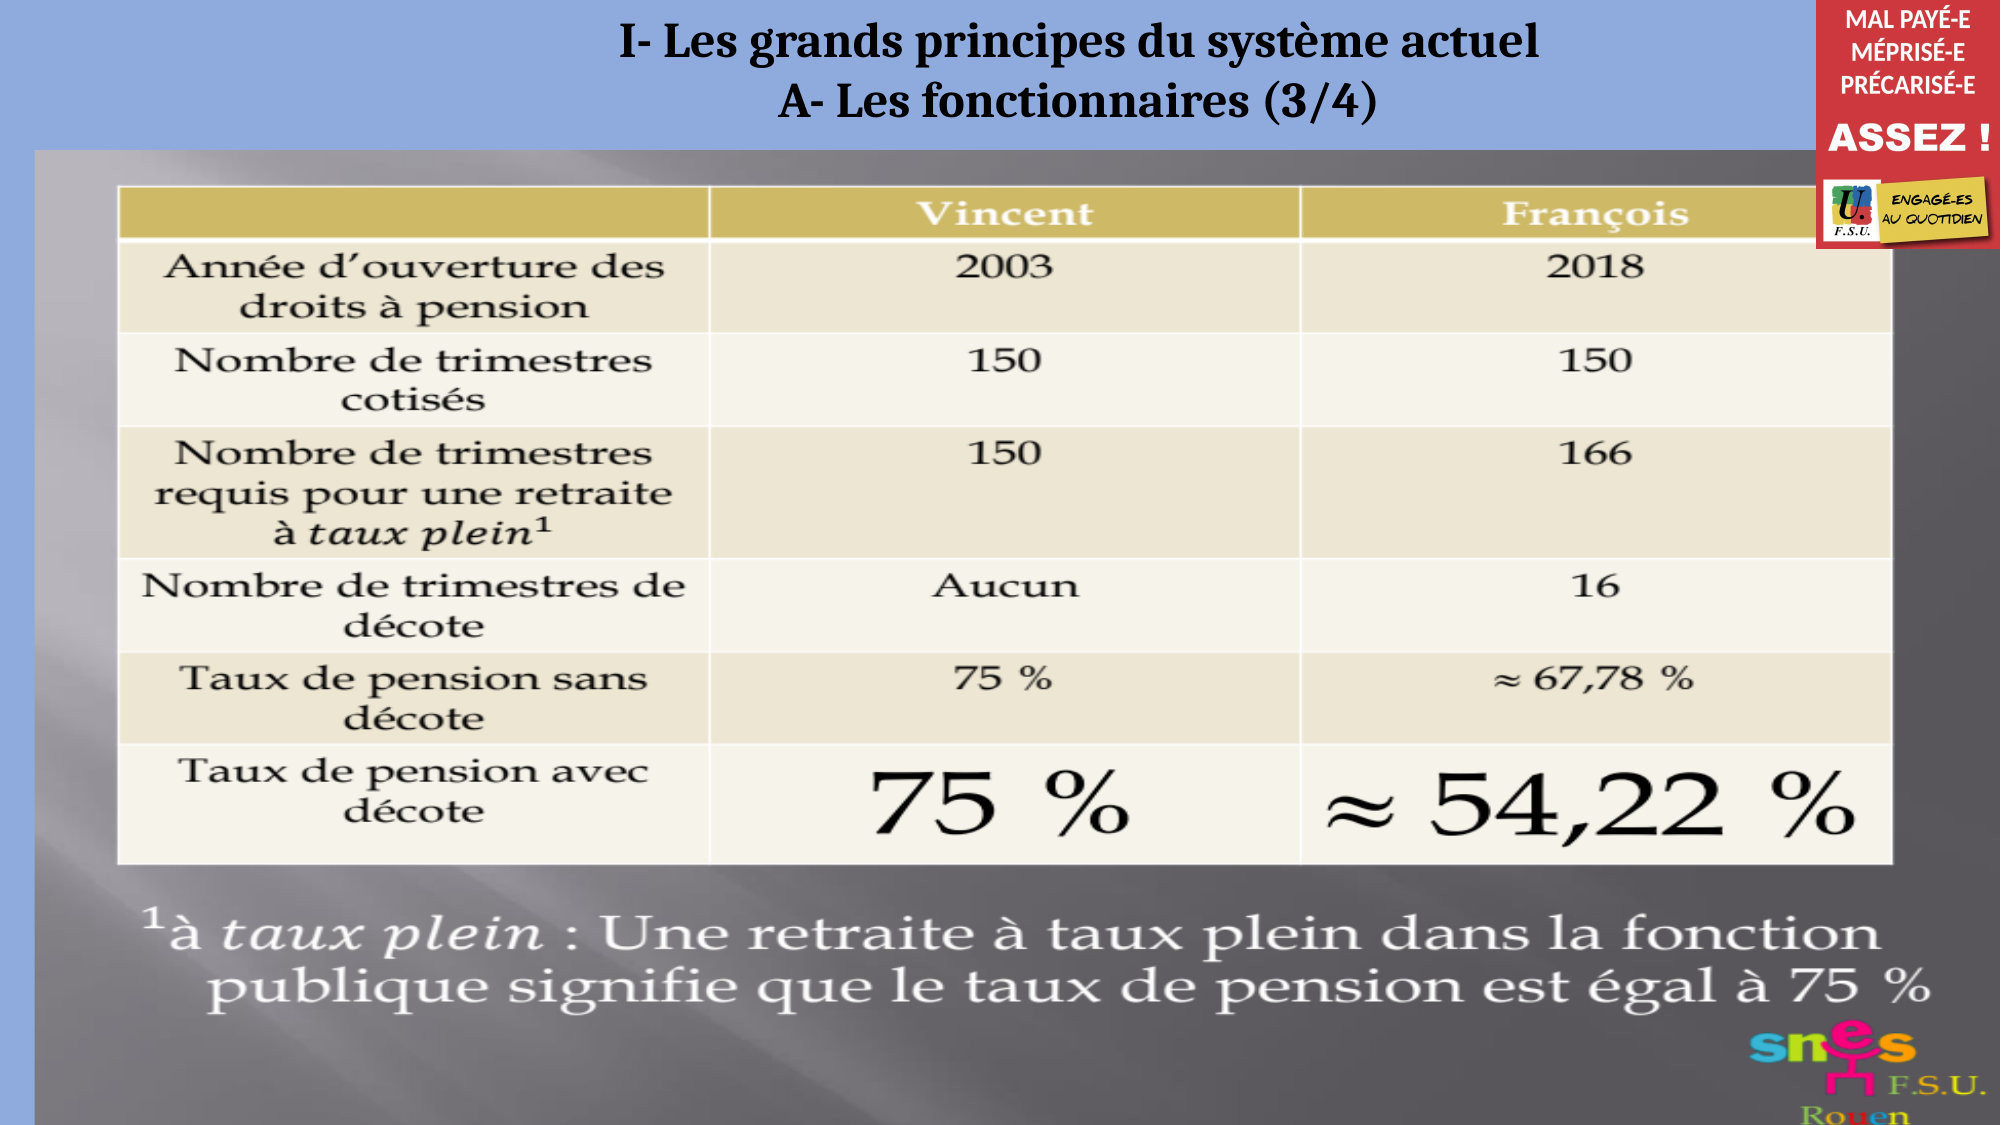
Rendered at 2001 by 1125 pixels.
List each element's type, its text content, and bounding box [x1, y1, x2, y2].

text_box I- Les grands principes du système actuel A- Les fonctionnaires (3/4) [292, 0, 1816, 170]
picture [34, 0, 2000, 1125]
